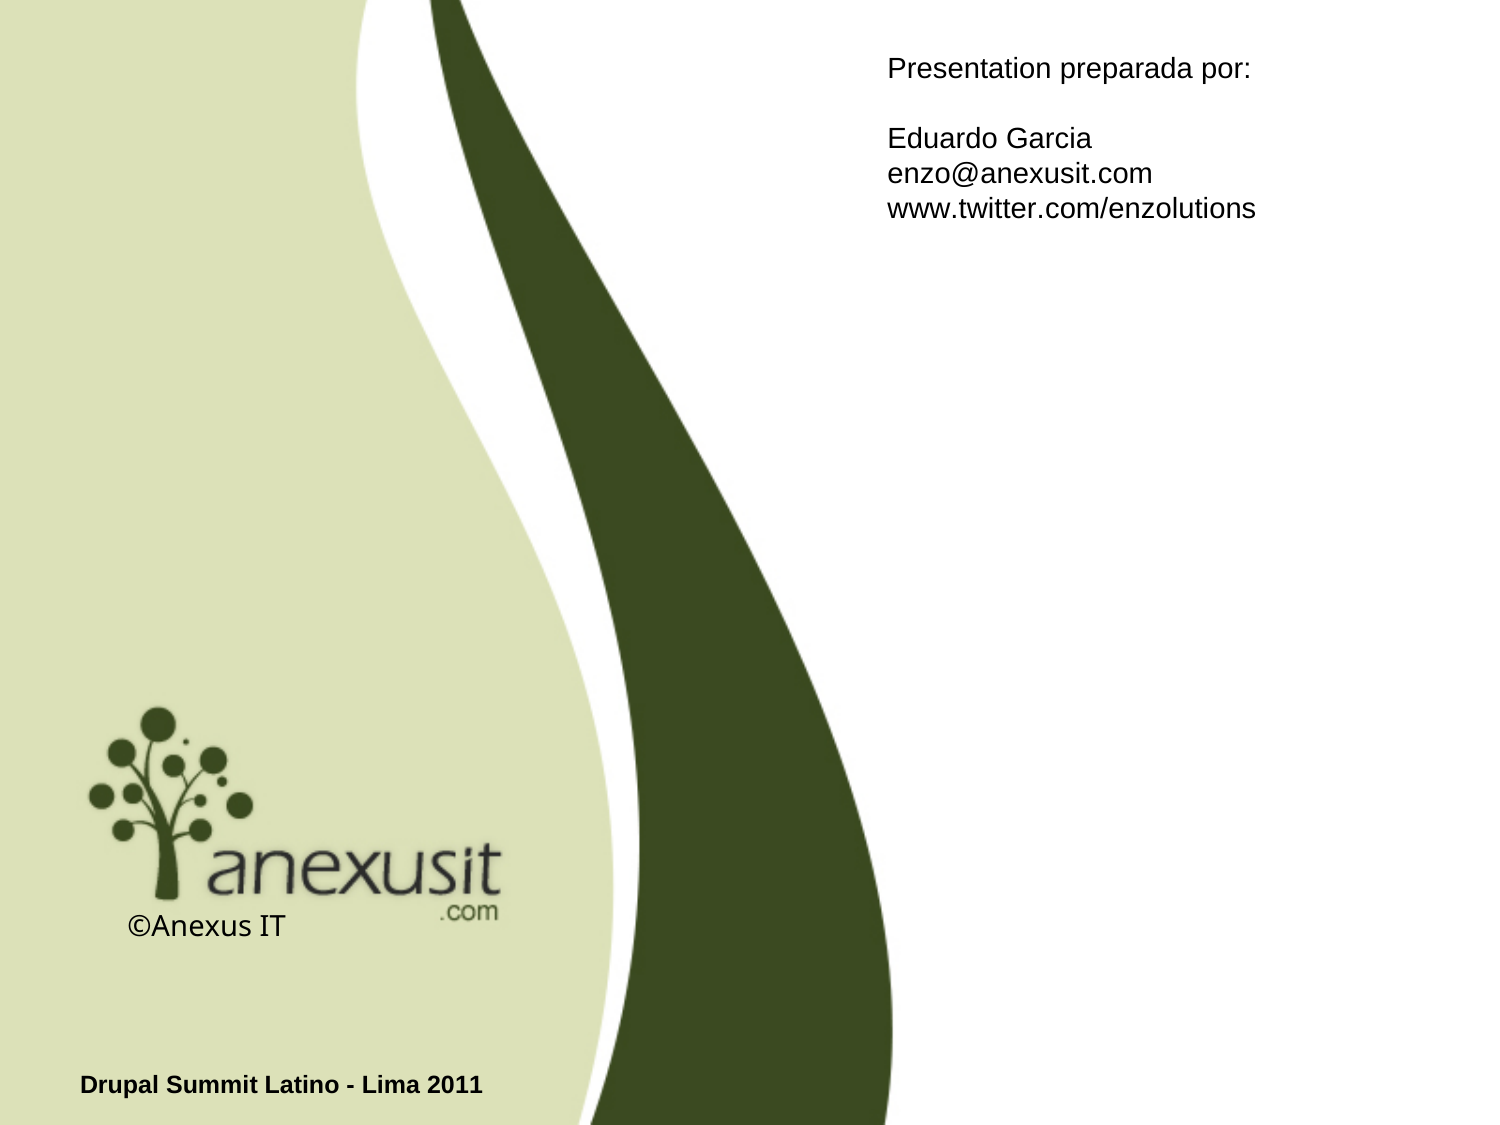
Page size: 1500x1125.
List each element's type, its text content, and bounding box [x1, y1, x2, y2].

picture [0, 0, 1500, 1125]
text_box Drupal Summit Latino - Lima 2011 [65, 1060, 1066, 1106]
text_box ©Anexus IT [112, 899, 513, 951]
text_box Presentation preparada por: Eduardo Garcia enzo@anexusit.com www.twitter.com/enzolutions [872, 60, 1381, 249]
